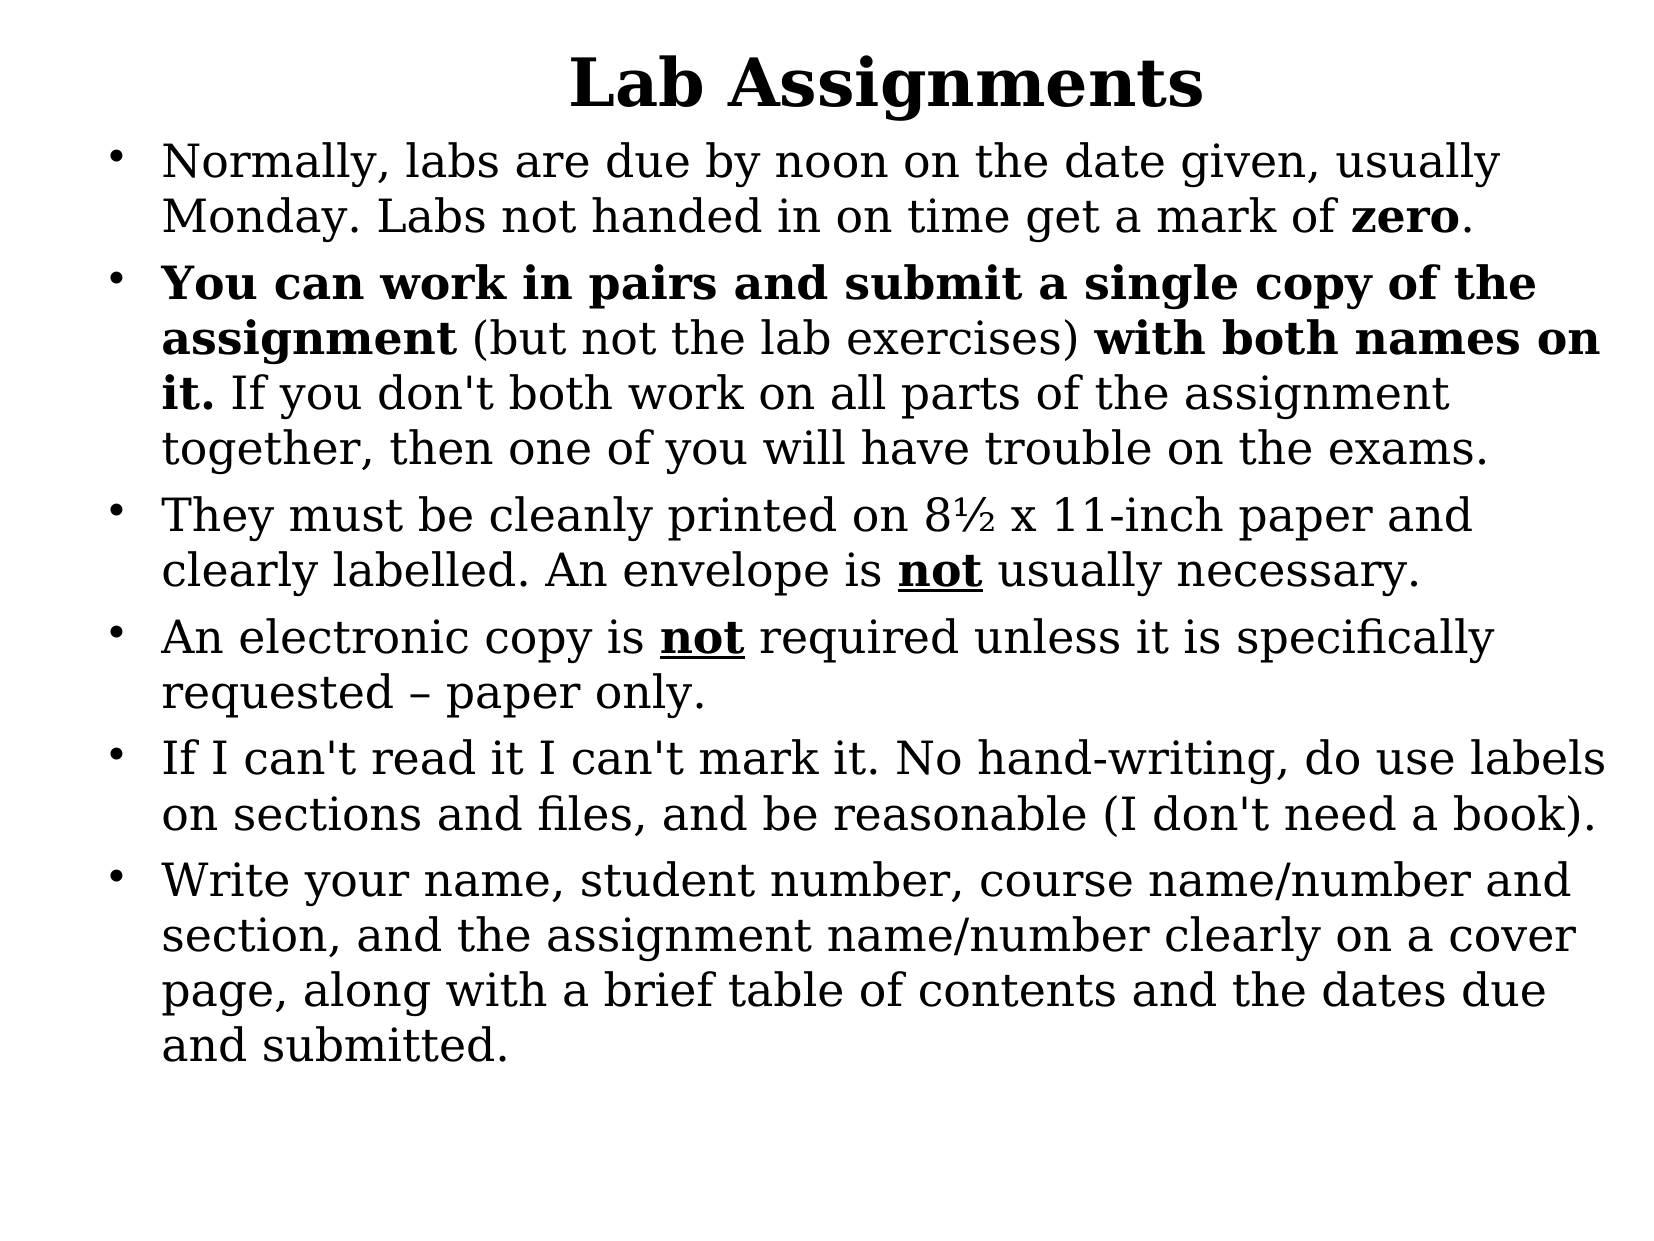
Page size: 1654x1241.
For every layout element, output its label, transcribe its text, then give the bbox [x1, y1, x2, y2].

text_box Lab Assignments Normally, labs are due by noon on the date given, usually Monday. Labs not handed in on time get a mark of zero. You can work in pairs and submit a single copy of the assignment (but not the lab exercises) with both names on it. If you don't both work on all parts of the assignment together, then one of you will have trouble on the exams. They must be cleanly printed on 8½ x 11-inch paper and clearly labelled. An envelope is not usually necessary. An electronic copy is not required unless it is specifically requested – paper only. If I can't read it I can't mark it. No hand-writing, do use labels on sections and files, and be reasonable (I don't need a book). Write your name, student number, course name/number and section, and the assignment name/number clearly on a cover page, along with a brief table of contents and the dates due and submitted. [86, 37, 1613, 1135]
